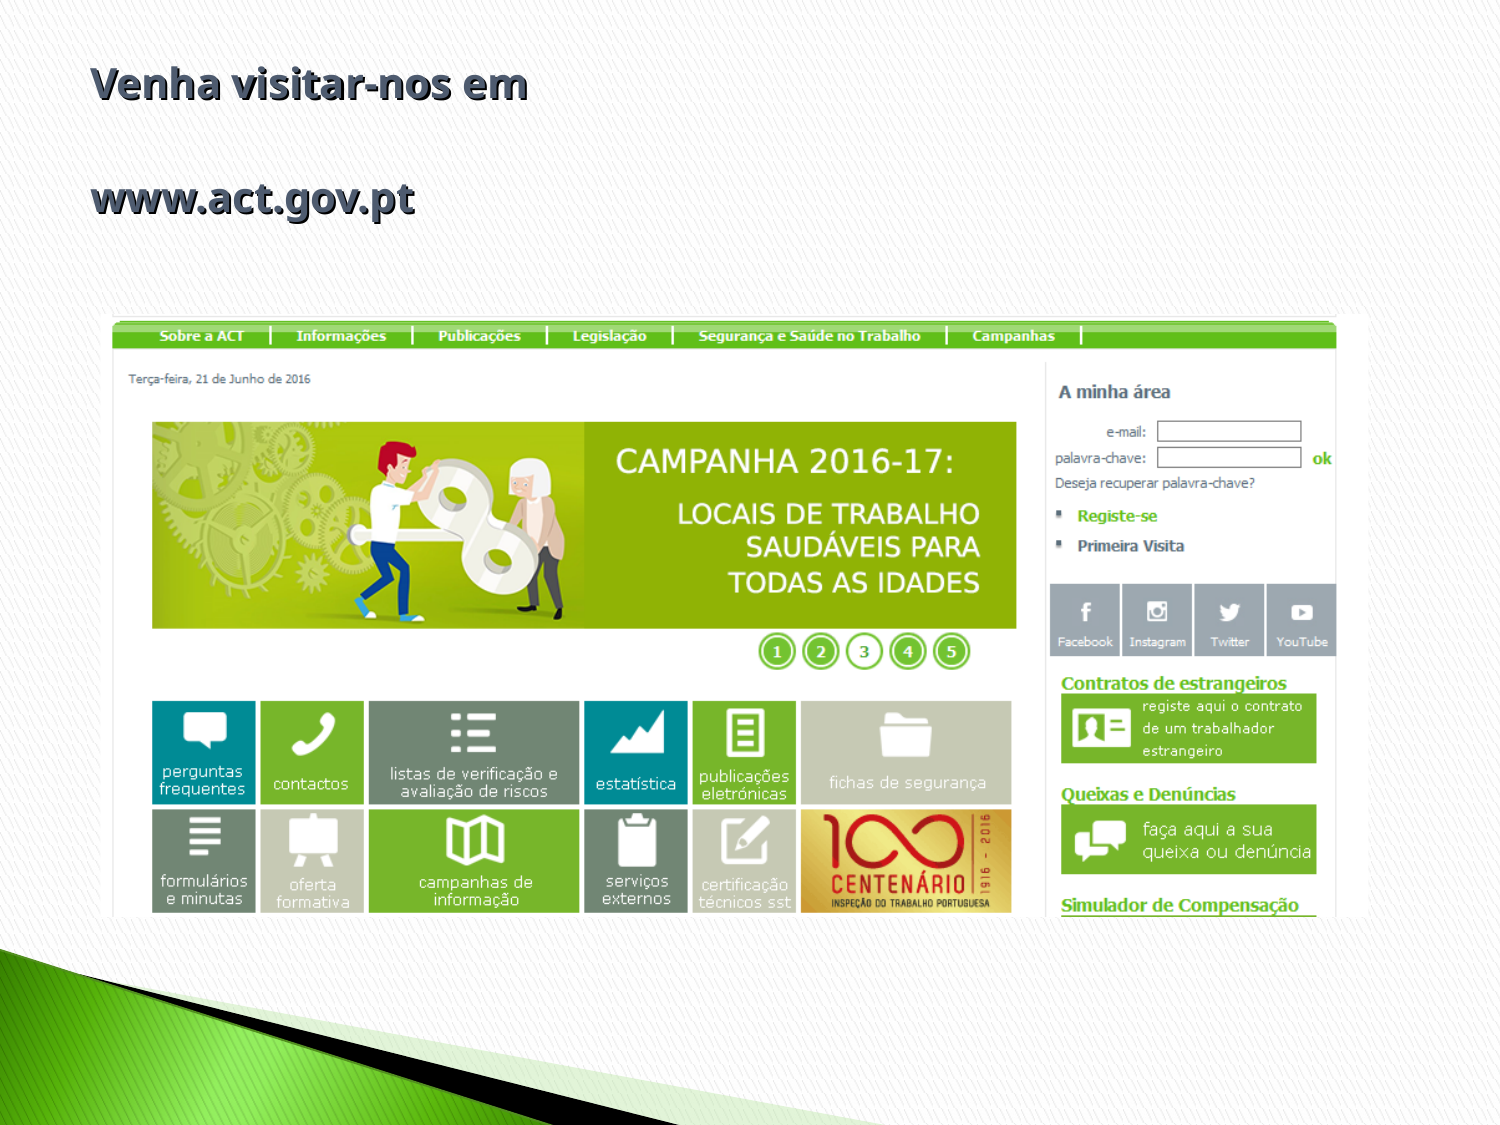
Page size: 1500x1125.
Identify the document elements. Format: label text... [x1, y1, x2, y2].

title Venha visitar-nos em www.act.gov.pt [75, 45, 1426, 233]
picture [100, 314, 1369, 917]
